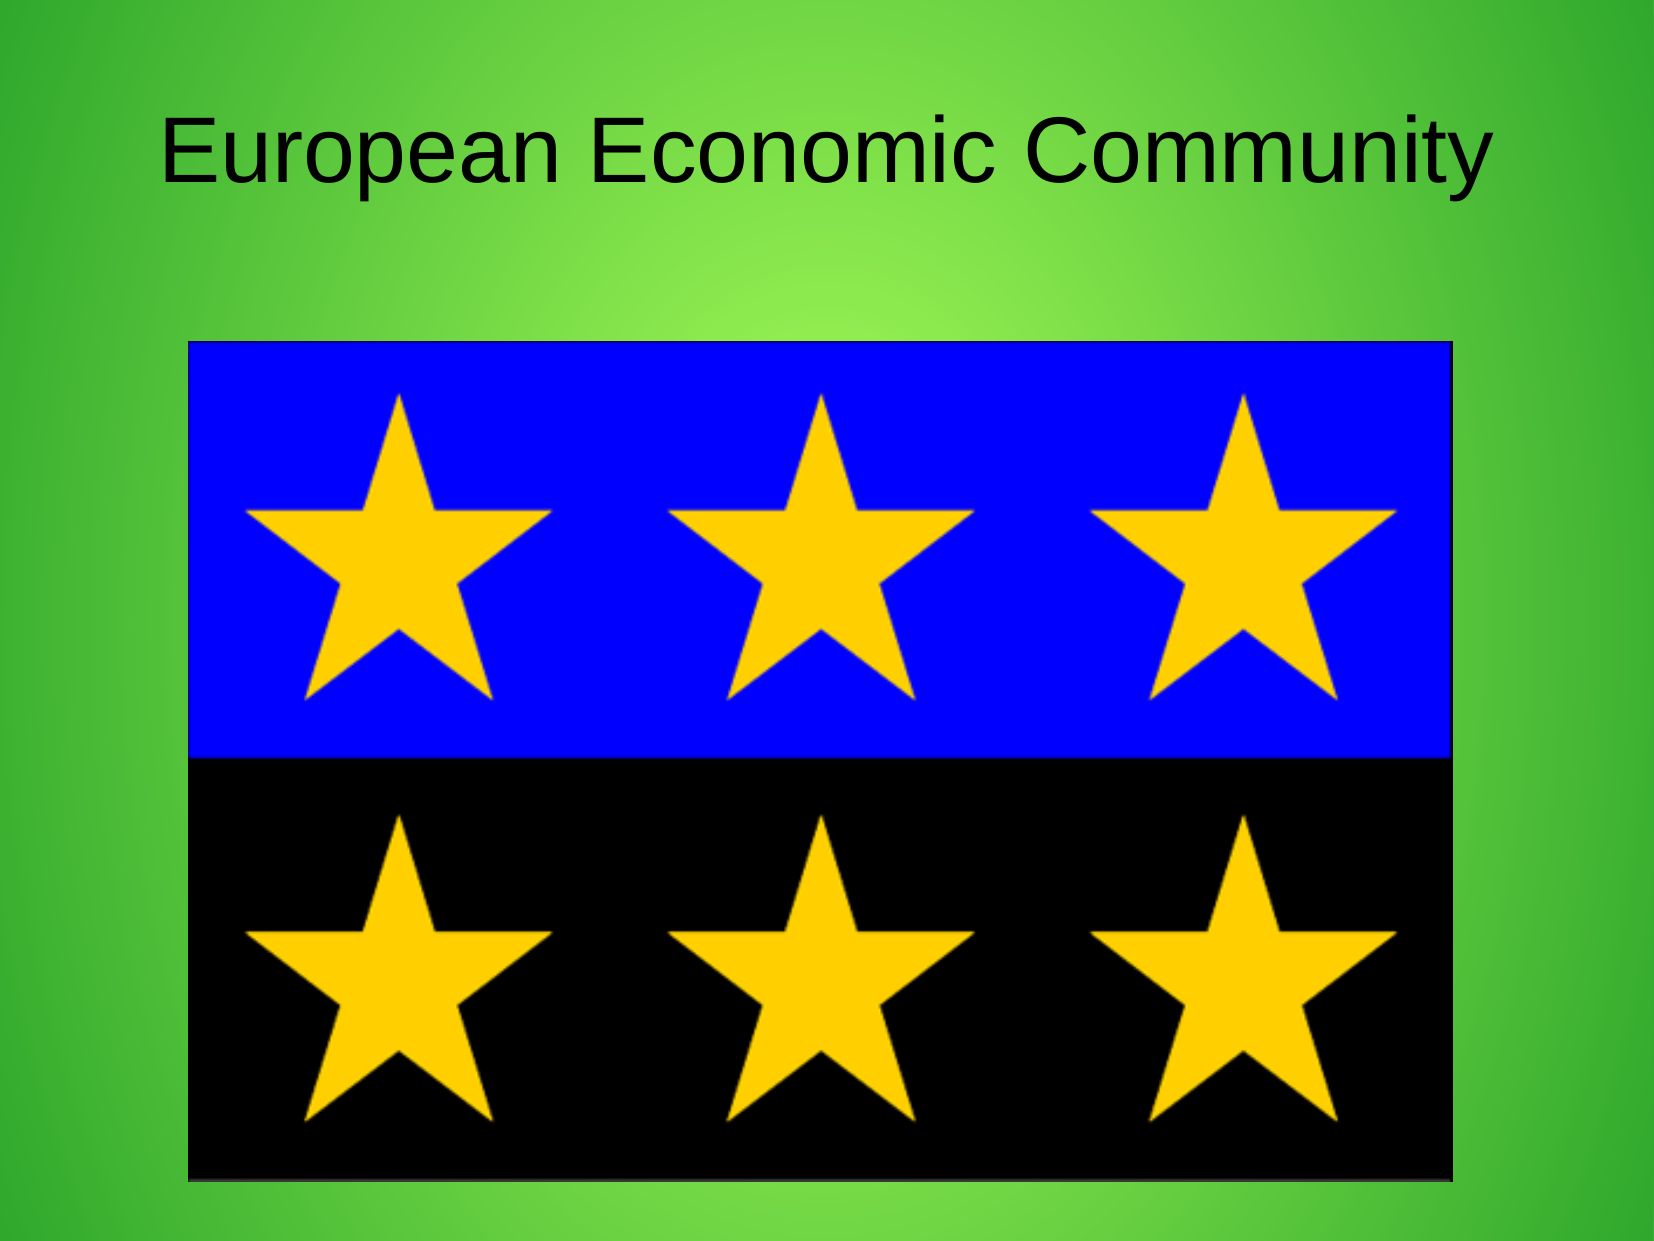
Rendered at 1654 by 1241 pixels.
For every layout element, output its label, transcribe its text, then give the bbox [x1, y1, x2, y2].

picture [188, 341, 1453, 1182]
title European Economic Community [82, 47, 1571, 252]
